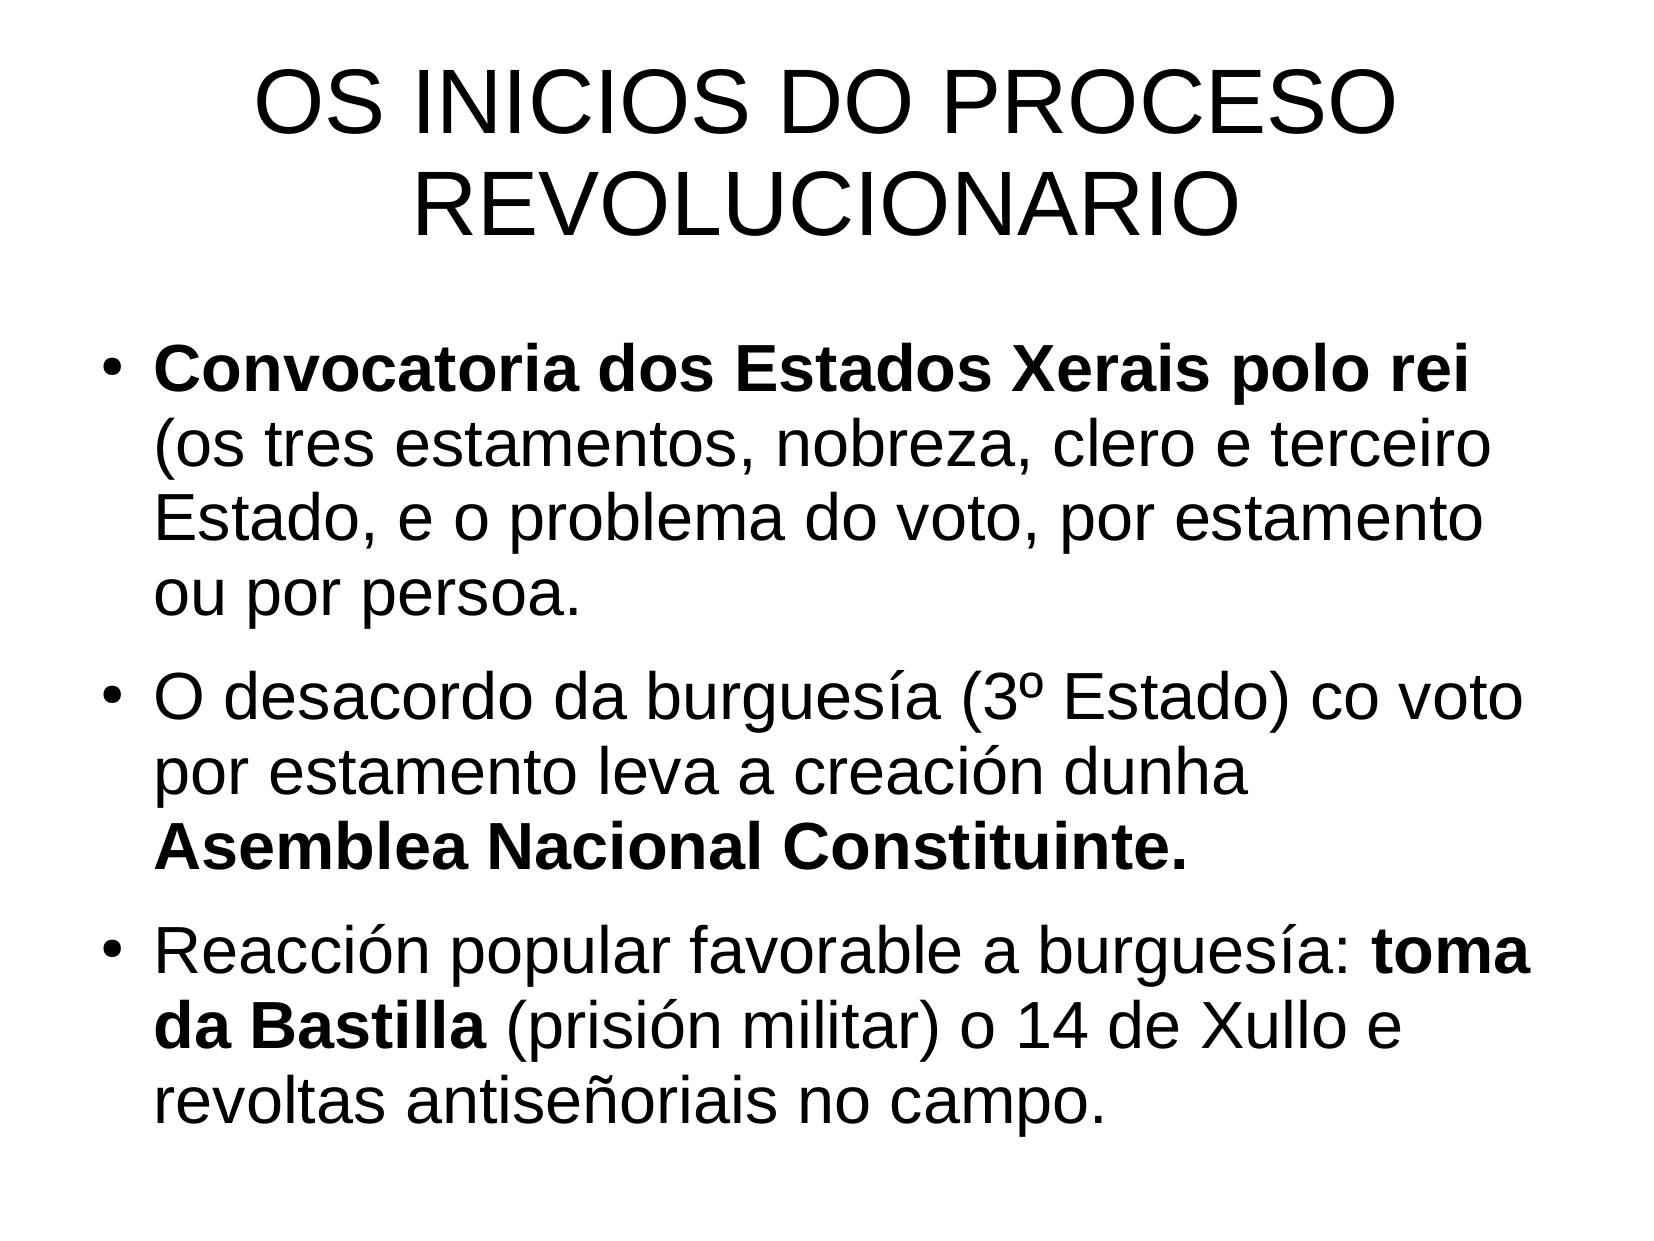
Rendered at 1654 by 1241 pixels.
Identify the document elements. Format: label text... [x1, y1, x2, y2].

title OS INICIOS DO PROCESO REVOLUCIONARIO [82, 49, 1571, 257]
list Convocatoria dos Estados Xerais polo rei (os tres estamentos, nobreza, clero e terceiro Estado, e o problema do voto, por estamento ou por persoa. O desacordo da burguesía (3º Estado) co voto por estamento leva a creación dunha Asemblea Nacional Constituinte. Reacción popular favorable a burguesía: toma da Bastilla (prisión militar) o 14 de Xullo e revoltas antiseñoriais no campo. [82, 330, 1571, 1150]
